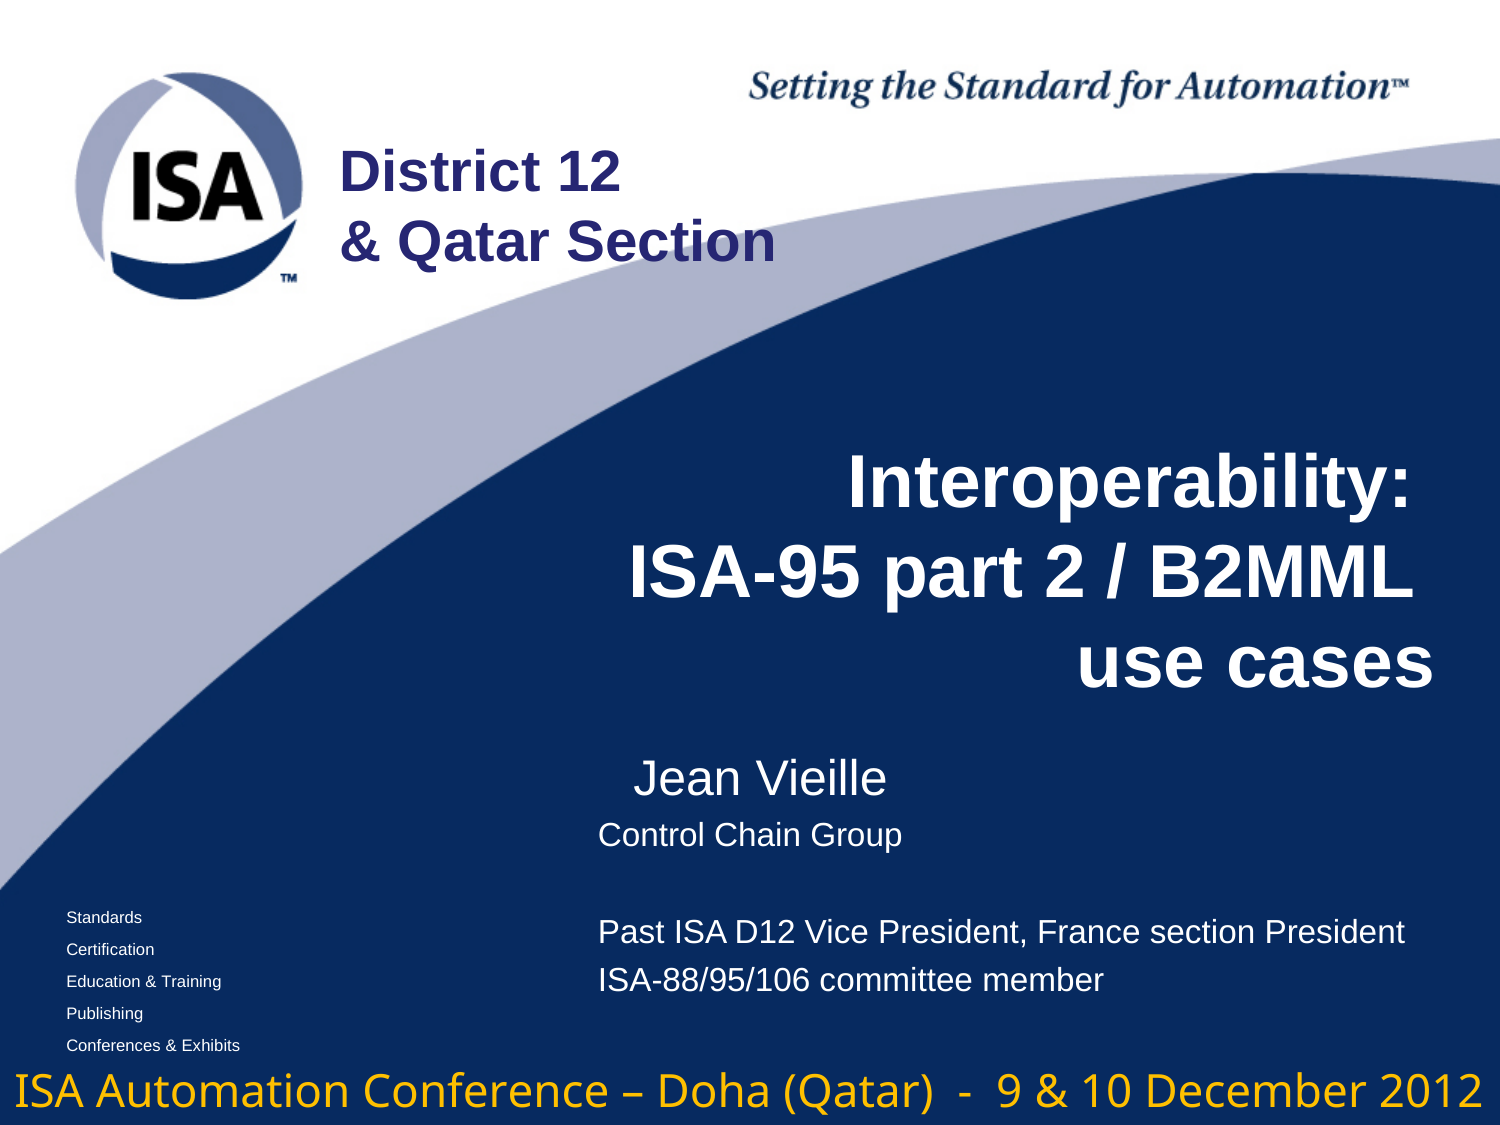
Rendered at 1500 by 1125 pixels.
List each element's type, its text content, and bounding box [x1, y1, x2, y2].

title Interoperability: ISA-95 part 2 / B2MML use cases [582, 425, 1450, 711]
text_box Jean Vieille Control Chain Group Past ISA D12 Vice President, France section President ISA-88/95/106 committee member [582, 737, 1450, 1006]
picture [0, 0, 1500, 1125]
